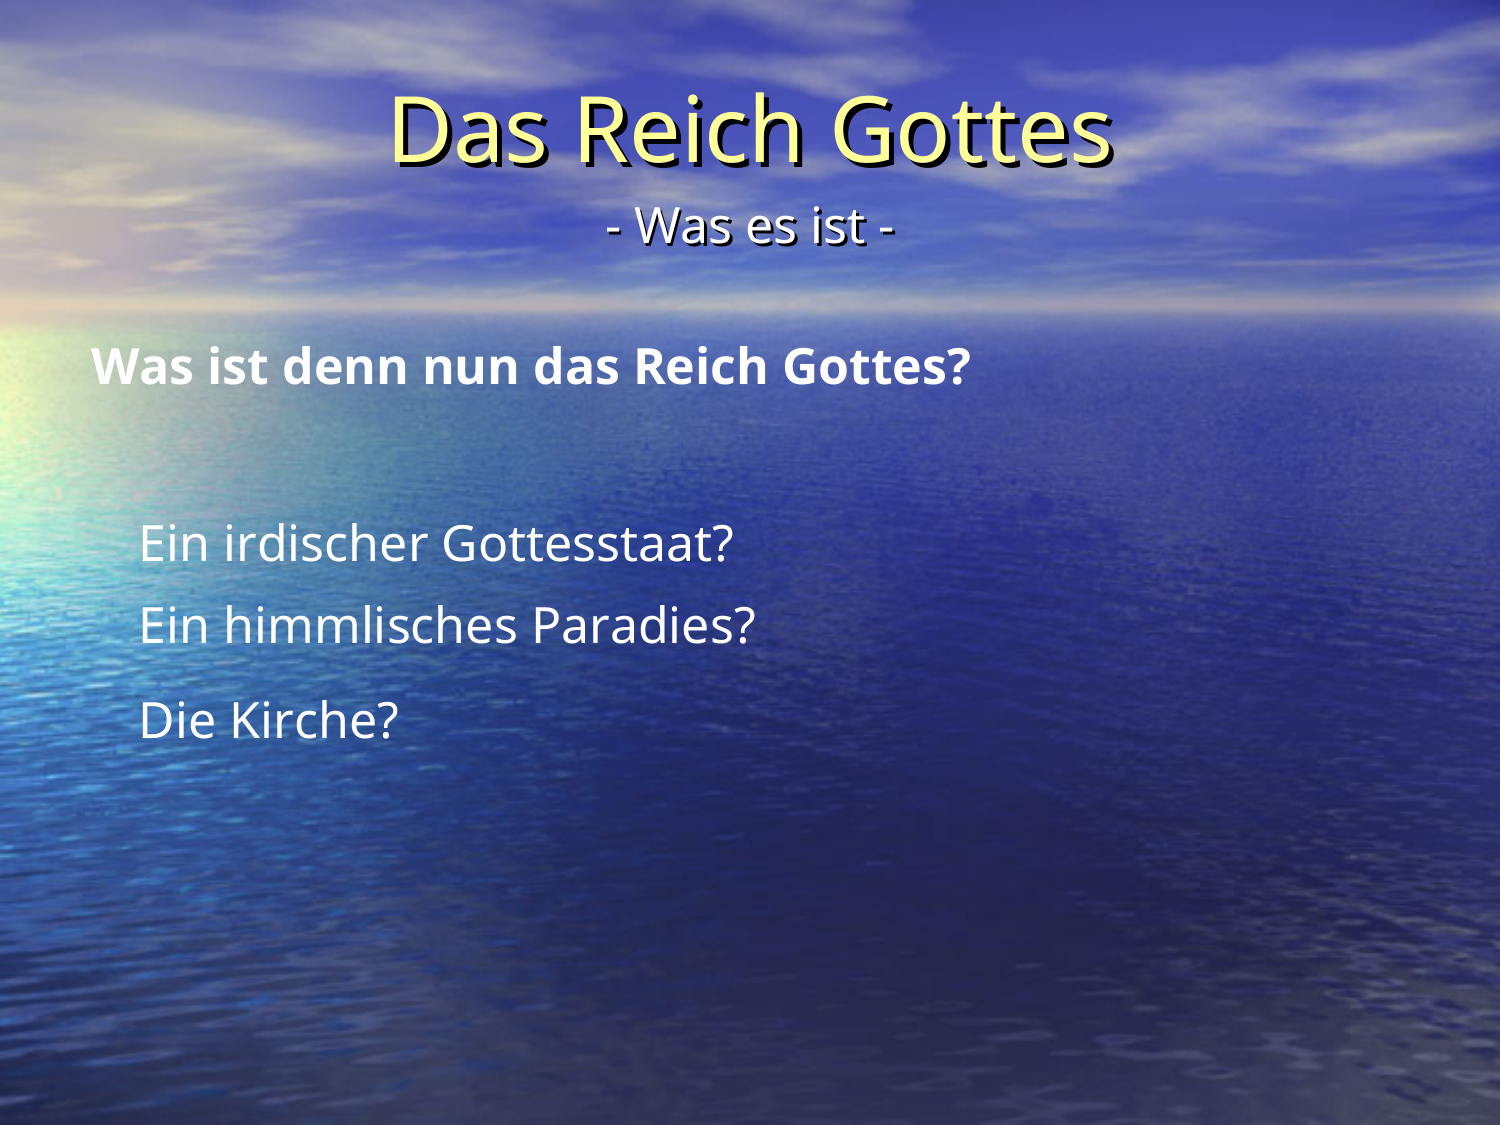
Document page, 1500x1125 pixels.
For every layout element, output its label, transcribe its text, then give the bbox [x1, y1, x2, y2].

title Das Reich Gottes - Was es ist - [75, 47, 1426, 276]
text_box Ein himmlisches Paradies? [123, 597, 999, 692]
text_box Was ist denn nun das Reich Gottes? [76, 338, 1436, 421]
picture [0, 0, 1500, 1125]
text_box Ein irdischer Gottesstaat? [123, 515, 999, 597]
text_box Die Kirche? [123, 692, 999, 787]
